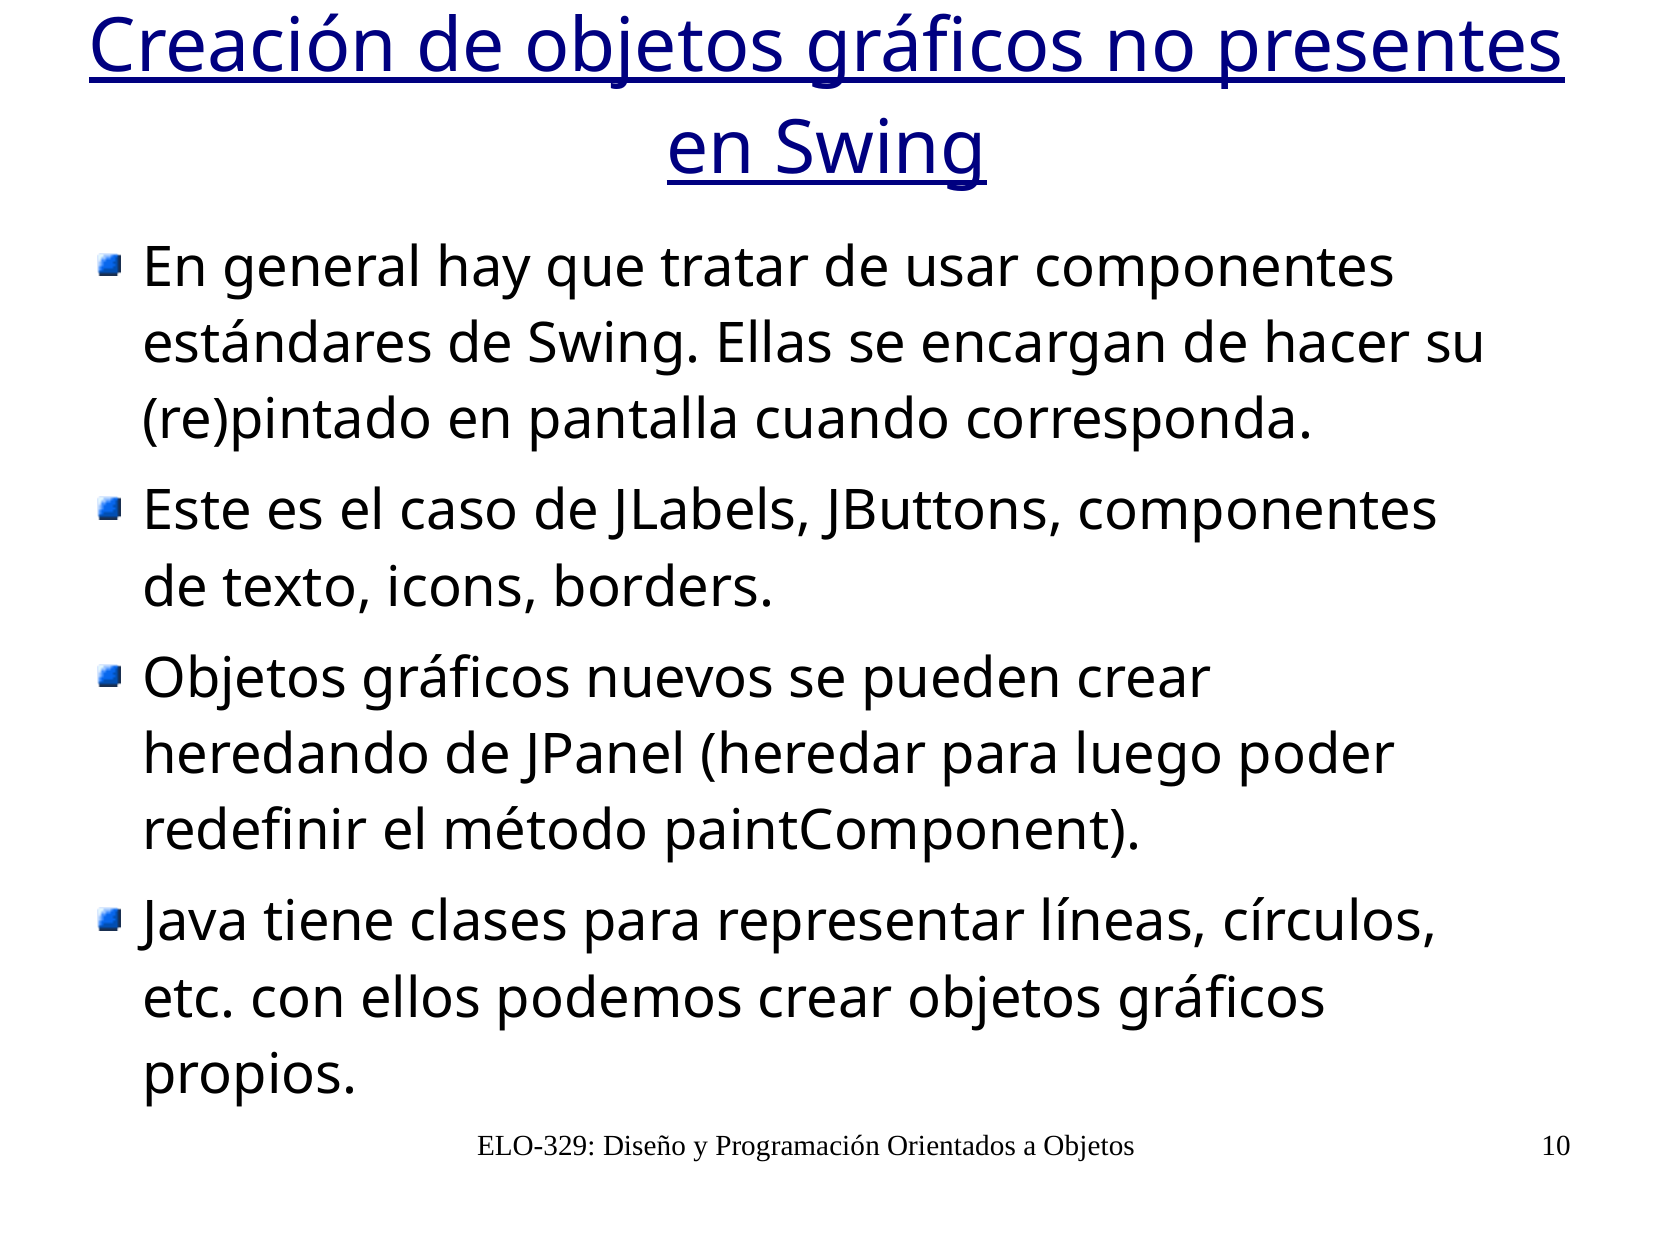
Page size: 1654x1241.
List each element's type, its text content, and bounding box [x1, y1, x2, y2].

title Creación de objetos gráficos no presentes en Swing [82, 11, 1571, 177]
list En general hay que tratar de usar componentes estándares de Swing. Ellas se encargan de hacer su (re)pintado en pantalla cuando corresponda. Este es el caso de JLabels, JButtons, componentes de texto, icons, borders. Objetos gráficos nuevos se pueden crear heredando de JPanel (heredar para luego poder redefinir el método paintComponent). Java tiene clases para representar líneas, círculos, etc. con ellos podemos crear objetos gráficos propios. [82, 226, 1516, 1114]
